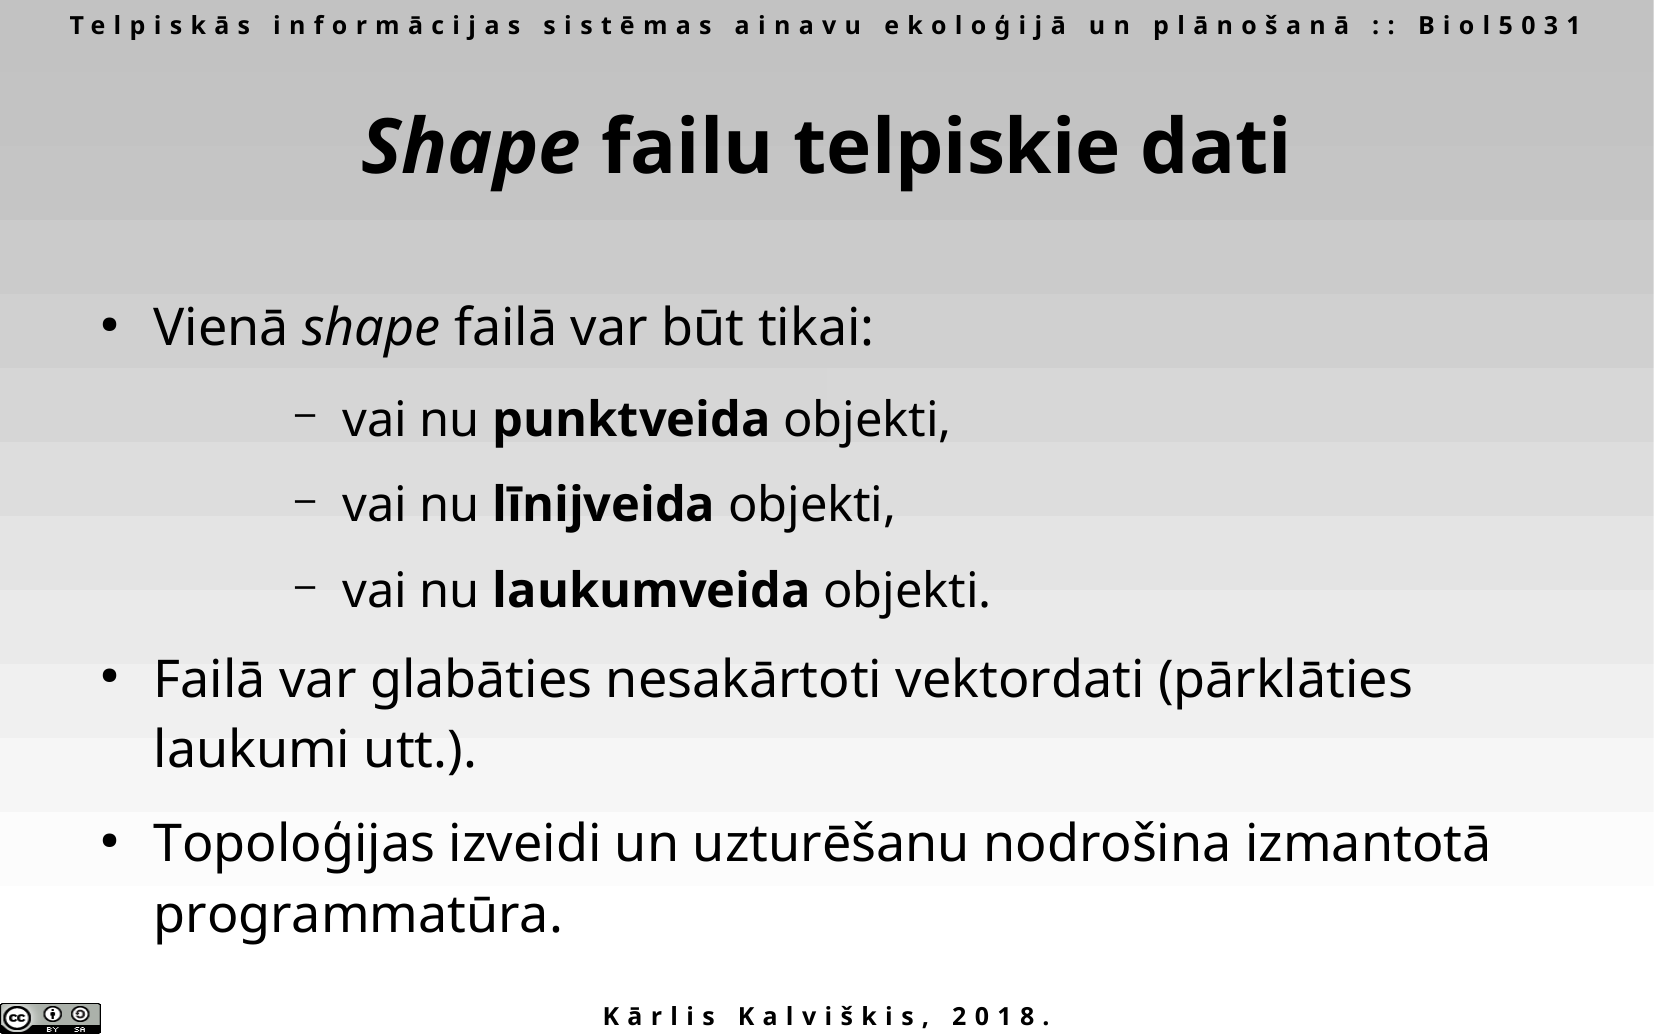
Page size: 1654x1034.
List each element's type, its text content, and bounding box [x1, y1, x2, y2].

picture [0, 0, 1654, 1034]
list Vienā shape failā var būt tikai: vai nu punktveida objekti, vai nu līnijveida objekti, vai nu laukumveida objekti. Failā var glabāties nesakārtoti vektordati (pārklāties laukumi utt.). Topoloģijas izveidi un uzturēšanu nodrošina izmantotā programmatūra. [82, 290, 1571, 965]
title Shape failu telpiskie dati [29, 41, 1625, 247]
